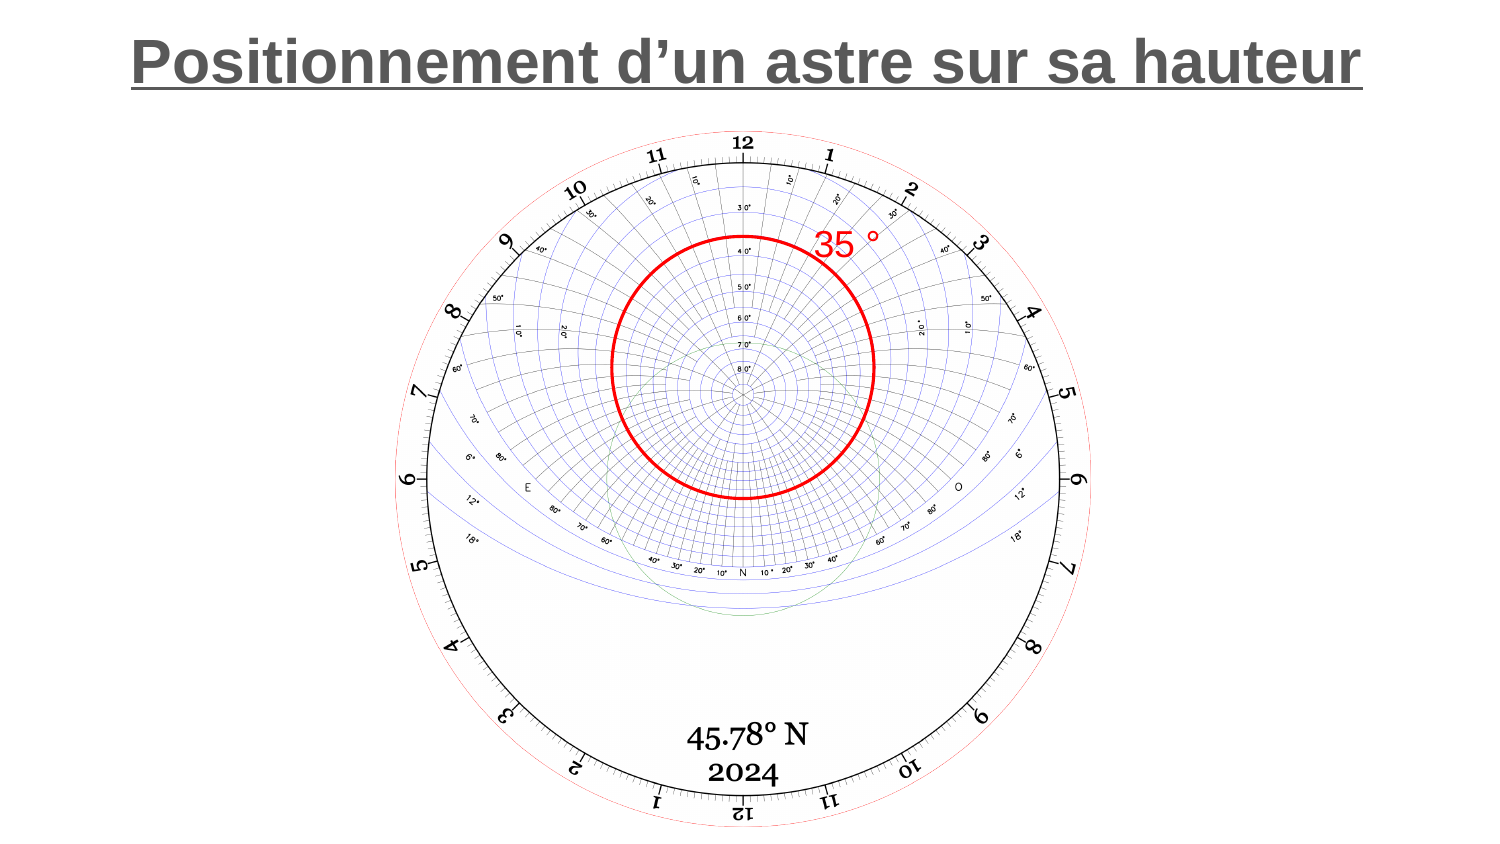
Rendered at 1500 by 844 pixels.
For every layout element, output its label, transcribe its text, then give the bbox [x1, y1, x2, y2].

text_box Positionnement d’un astre sur sa hauteur [9, 5, 1485, 132]
text_box 35 ° [798, 204, 912, 280]
picture [395, 132, 1091, 827]
